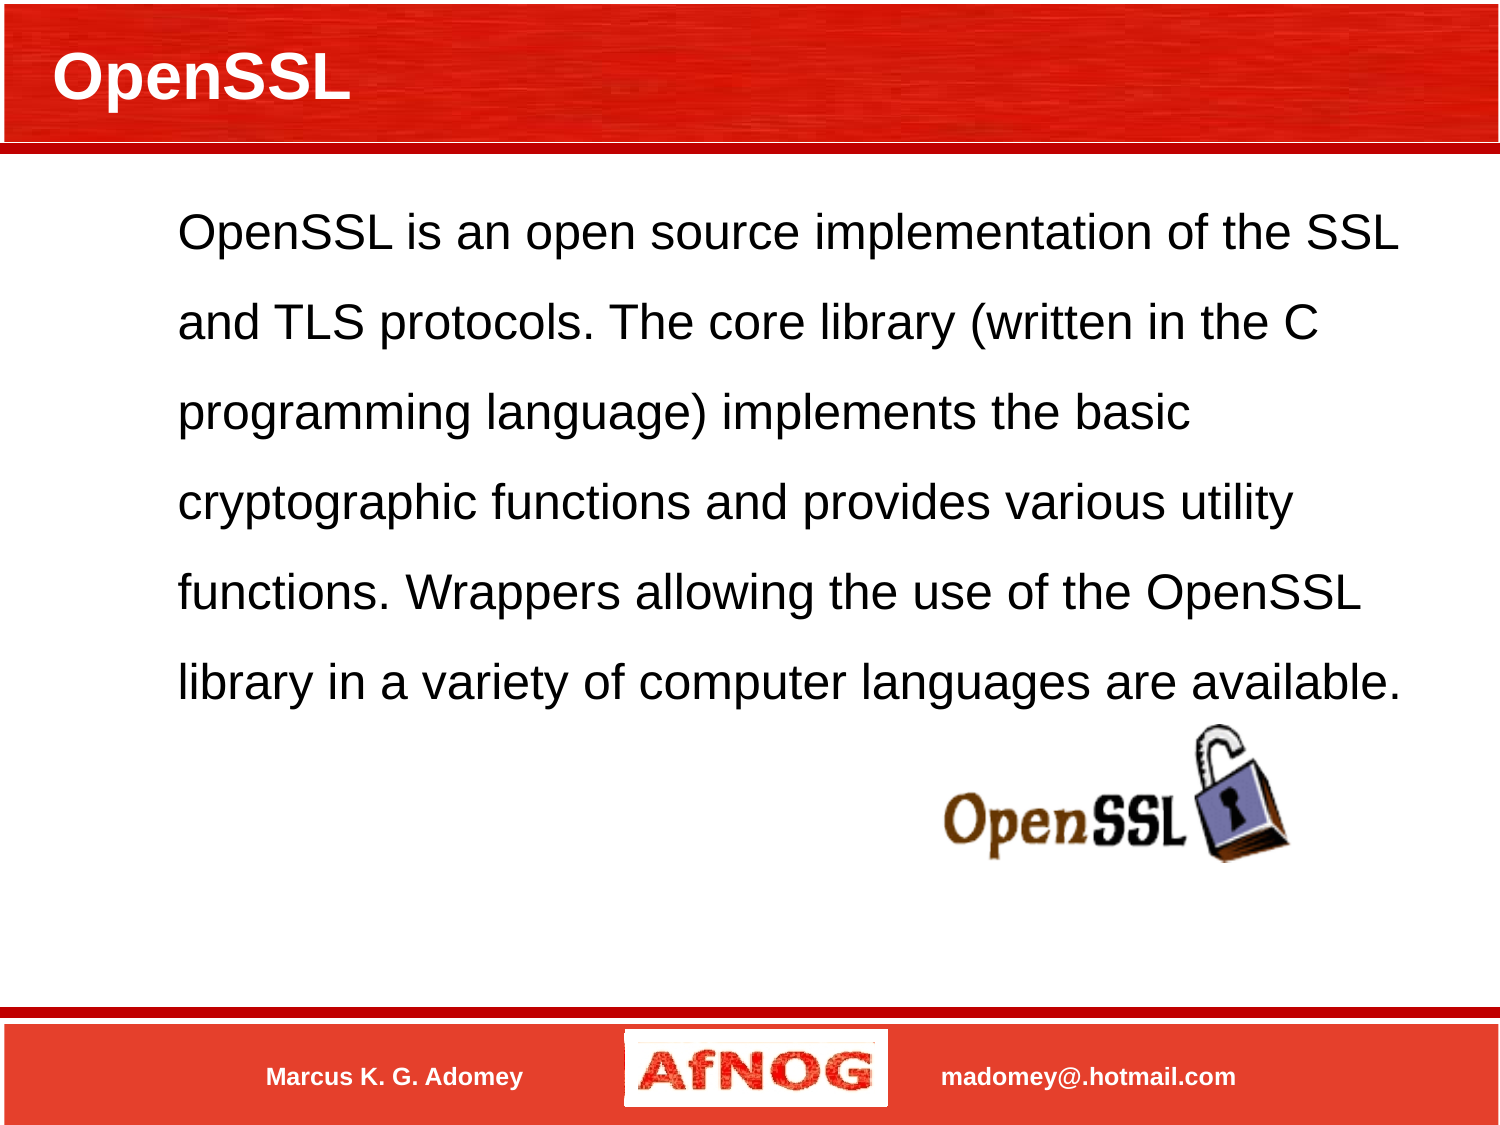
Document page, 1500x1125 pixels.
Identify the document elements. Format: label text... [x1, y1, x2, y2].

text_box OpenSSL [37, 24, 1375, 121]
text_box OpenSSL is an open source implementation of the SSL and TLS protocols. The core library (written in the C programming language) implements the basic cryptographic functions and provides various utility functions. Wrappers allowing the use of the OpenSSL library in a variety of computer languages are available. [12, 162, 1463, 714]
picture [937, 725, 1300, 863]
